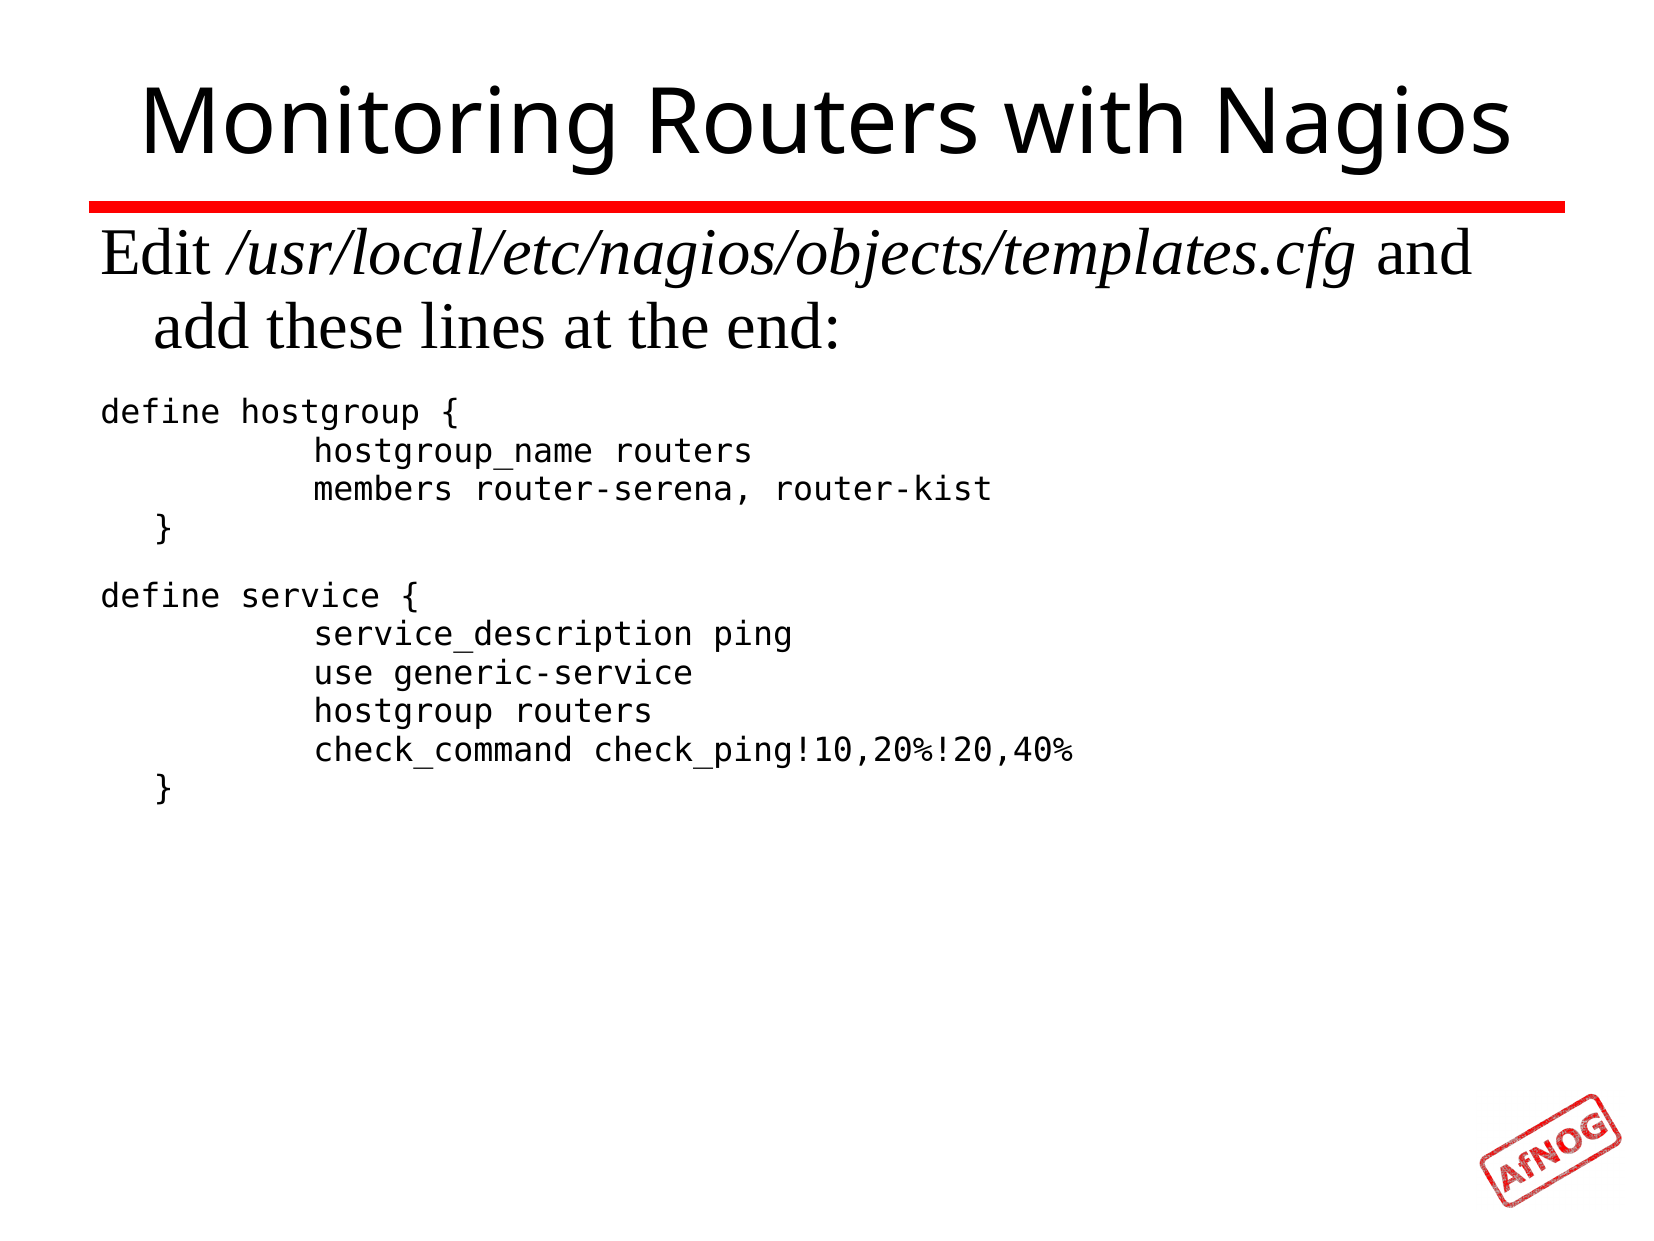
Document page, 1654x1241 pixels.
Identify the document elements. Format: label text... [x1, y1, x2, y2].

list Edit /usr/local/etc/nagios/objects/templates.cfg and add these lines at the end: define hostgroup { hostgroup_name routers members router-serena, router-kist } define service { service_description ping use generic-service hostgroup routers check_command check_ping!10,20%!20,40% } [82, 215, 1571, 1087]
title Monitoring Routers with Nagios [88, 29, 1565, 207]
picture [1476, 1090, 1625, 1211]
